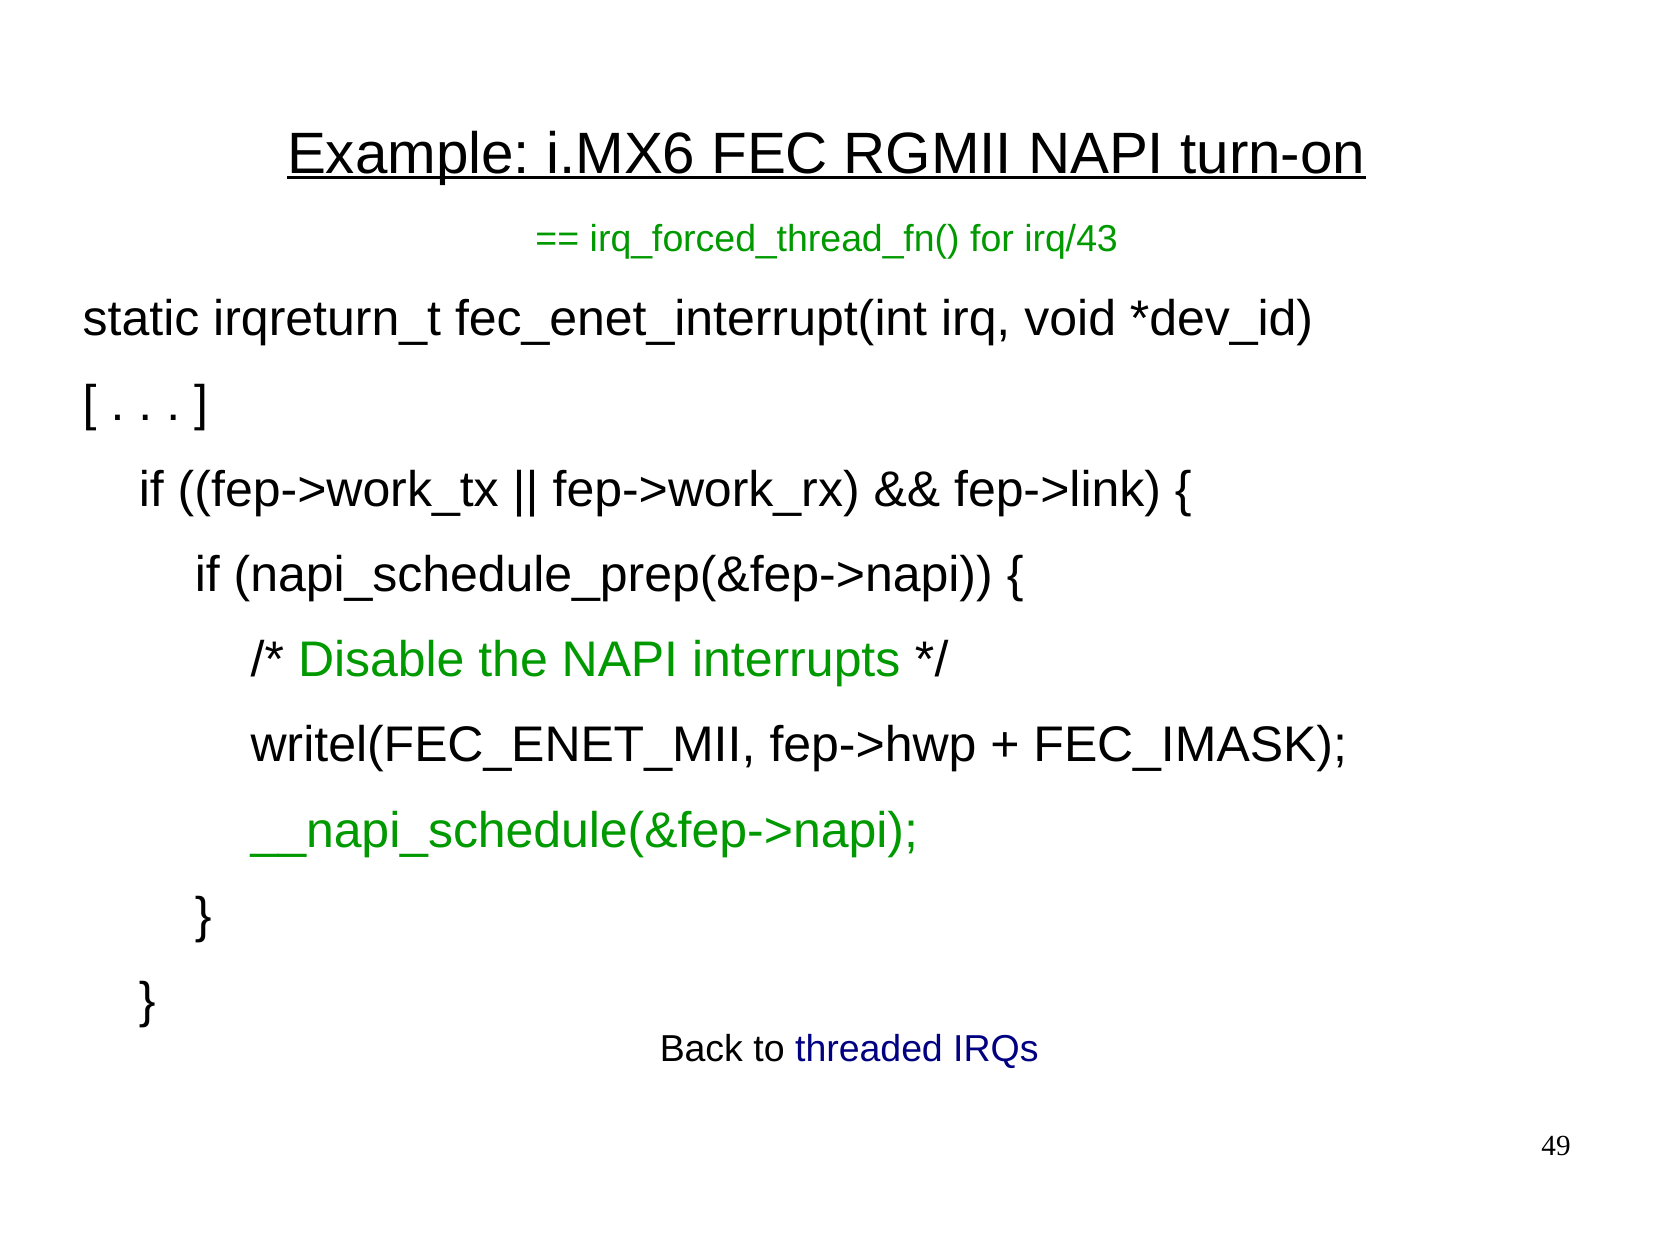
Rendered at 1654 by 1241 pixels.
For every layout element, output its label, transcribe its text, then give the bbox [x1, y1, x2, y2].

text_box Back to threaded IRQs [645, 1020, 1081, 1077]
title Example: i.MX6 FEC RGMII NAPI turn-on [82, 49, 1571, 257]
text_box == irq_forced_thread_fn() for irq/43 [520, 210, 1134, 267]
list static irqreturn_t fec_enet_interrupt(int irq, void *dev_id) [ . . . ] if ((fep->work_tx || fep->work_rx) && fep->link) { if (napi_schedule_prep(&fep->napi)) { /* Disable the NAPI interrupts */ writel(FEC_ENET_MII, fep->hwp + FEC_IMASK); __napi_schedule(&fep->napi); } } [82, 290, 1571, 1010]
